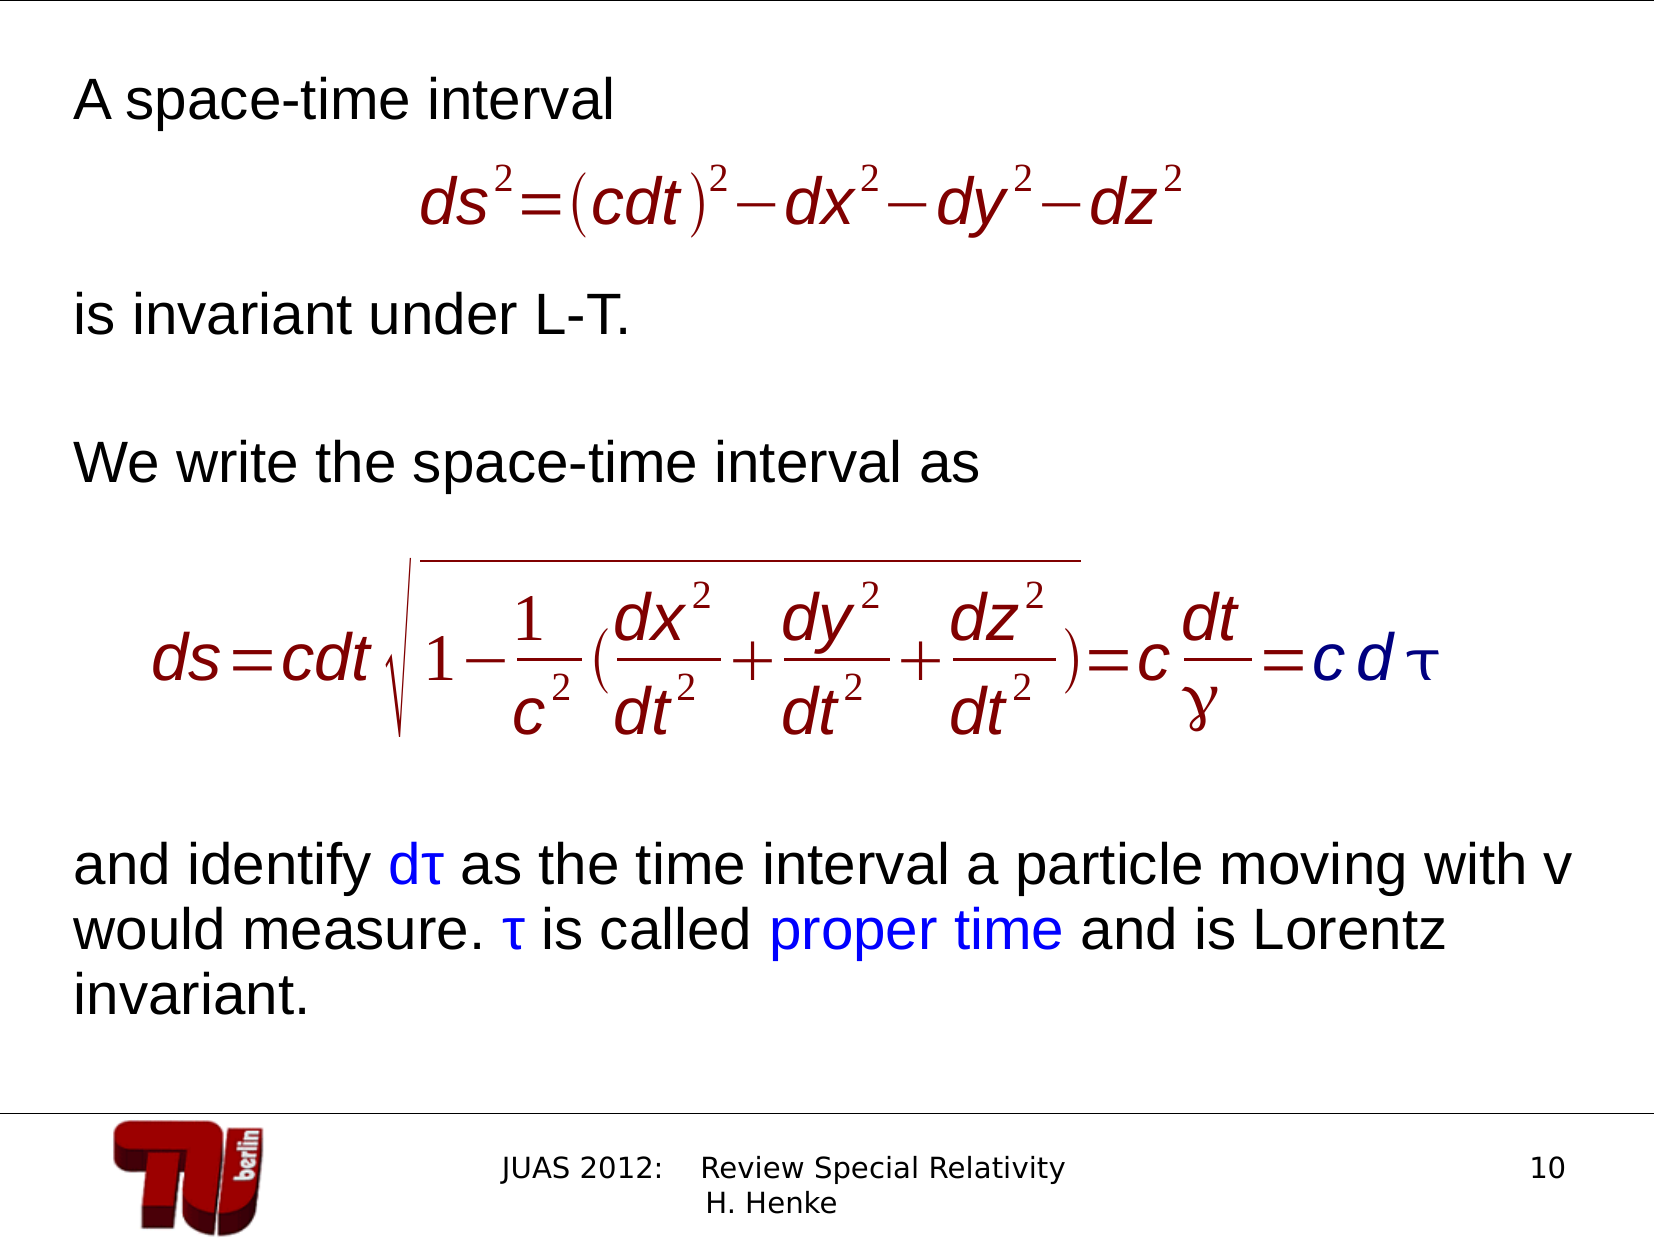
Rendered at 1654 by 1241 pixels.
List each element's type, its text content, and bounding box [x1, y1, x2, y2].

chart [413, 155, 1190, 241]
chart [145, 556, 1451, 749]
text_box A space-time interval [59, 59, 886, 139]
text_box and identify dτ as the time interval a particle moving with v would measure. τ is called proper time and is Lorentz invariant. [59, 824, 1595, 1034]
picture [112, 1119, 265, 1238]
text_box is invariant under L-T. [59, 274, 916, 355]
text_box We write the space-time interval as [59, 422, 1034, 502]
